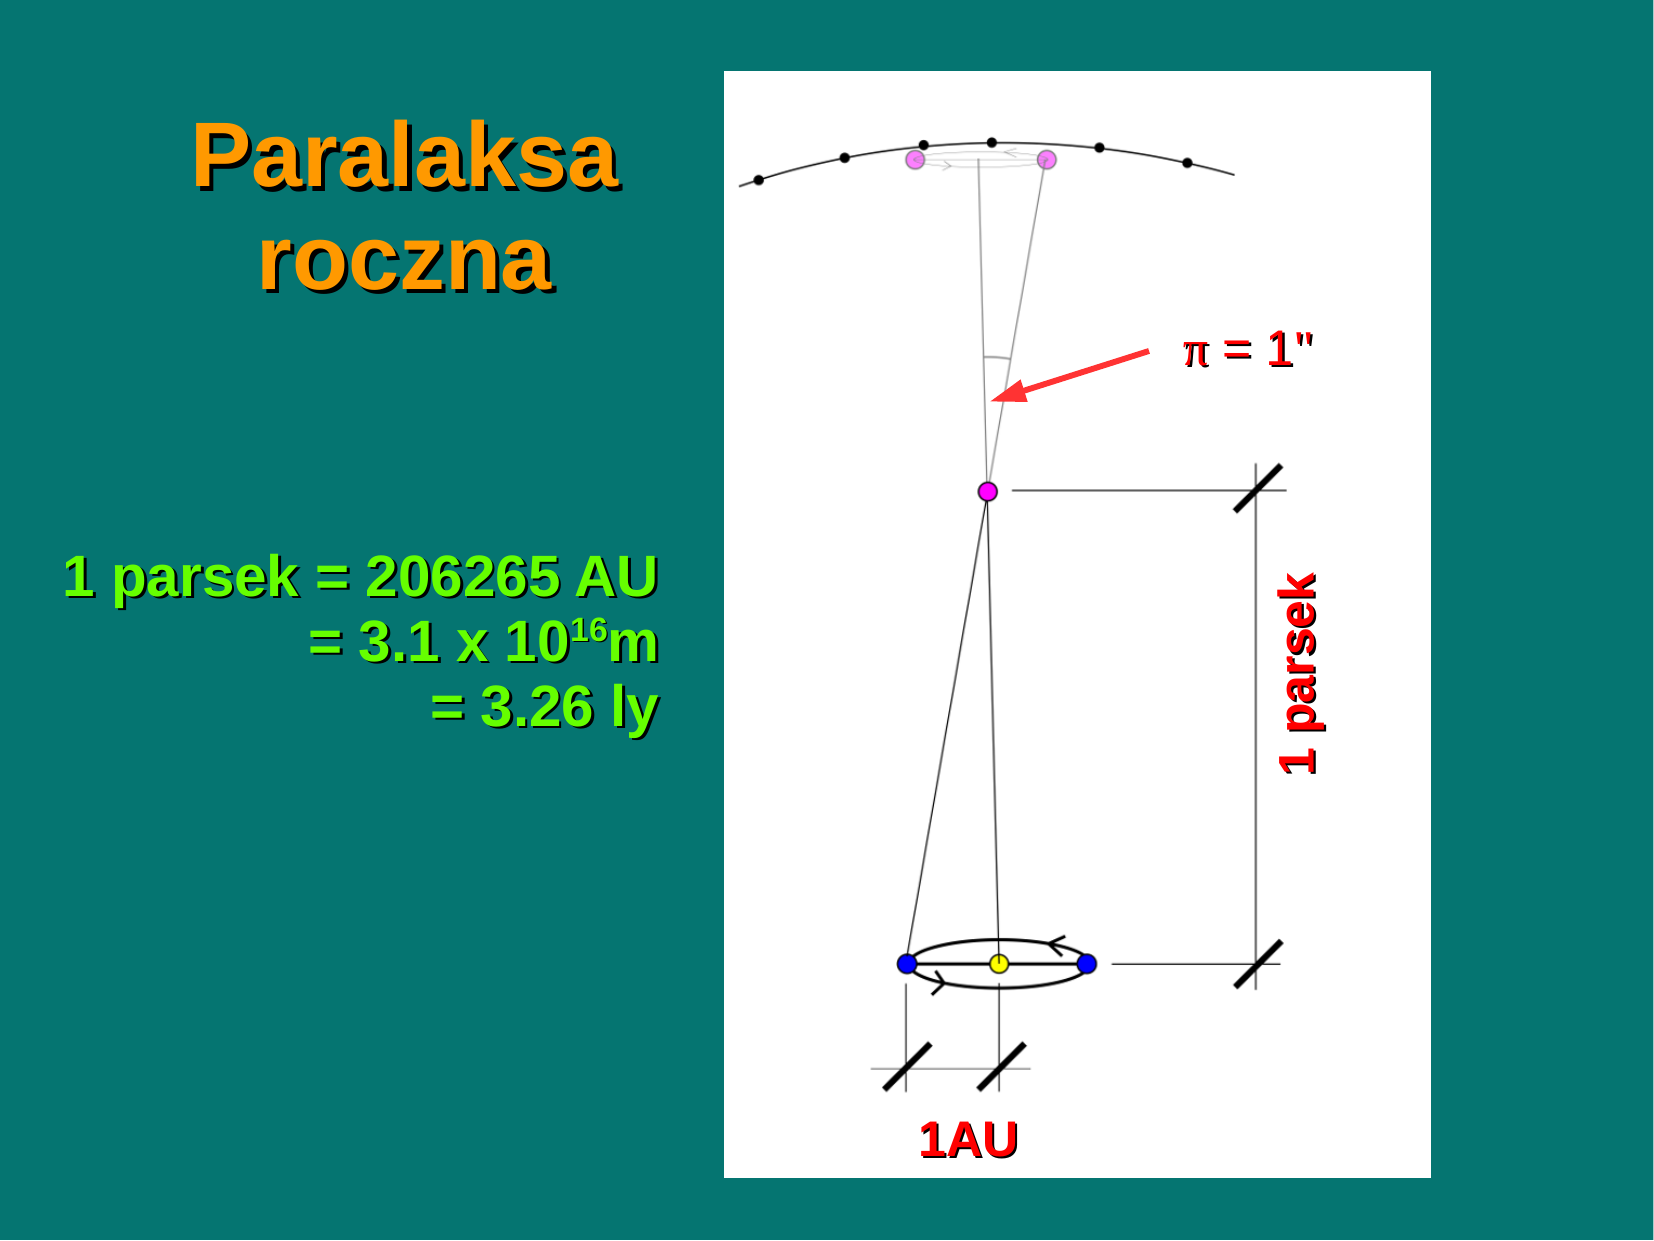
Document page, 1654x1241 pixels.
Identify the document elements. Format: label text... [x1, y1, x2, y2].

text_box 1AU [903, 1103, 1044, 1176]
title Paralaksa roczna [121, 98, 688, 315]
text_box 1 parsek [1260, 490, 1443, 790]
text_box π = 1" [1168, 312, 1359, 384]
text_box 1 parsek = 206265 AU = 3.1 x 1016m = 3.26 ly [48, 536, 675, 749]
picture [724, 71, 1431, 1178]
